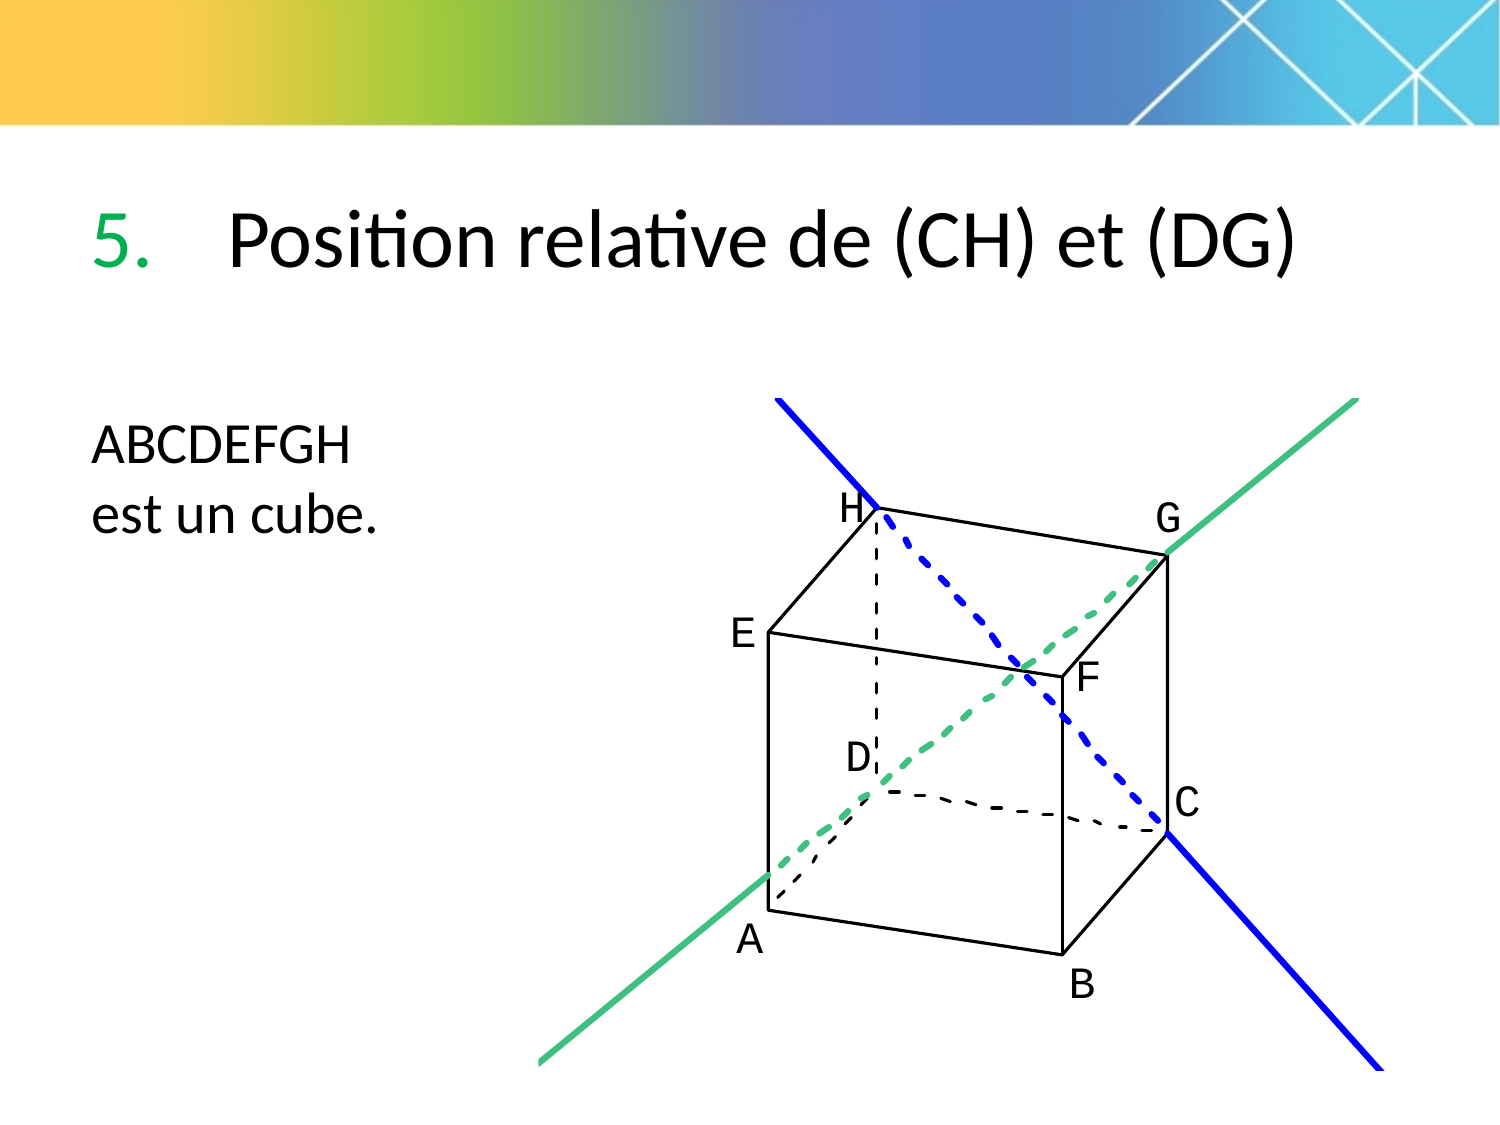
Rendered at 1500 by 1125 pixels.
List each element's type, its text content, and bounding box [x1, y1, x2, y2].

text_box ABCDEFGH est un cube. [76, 397, 420, 553]
picture [538, 398, 1405, 1071]
title Position relative de (CH) et (DG) [75, 163, 1500, 305]
picture [0, 0, 1500, 127]
